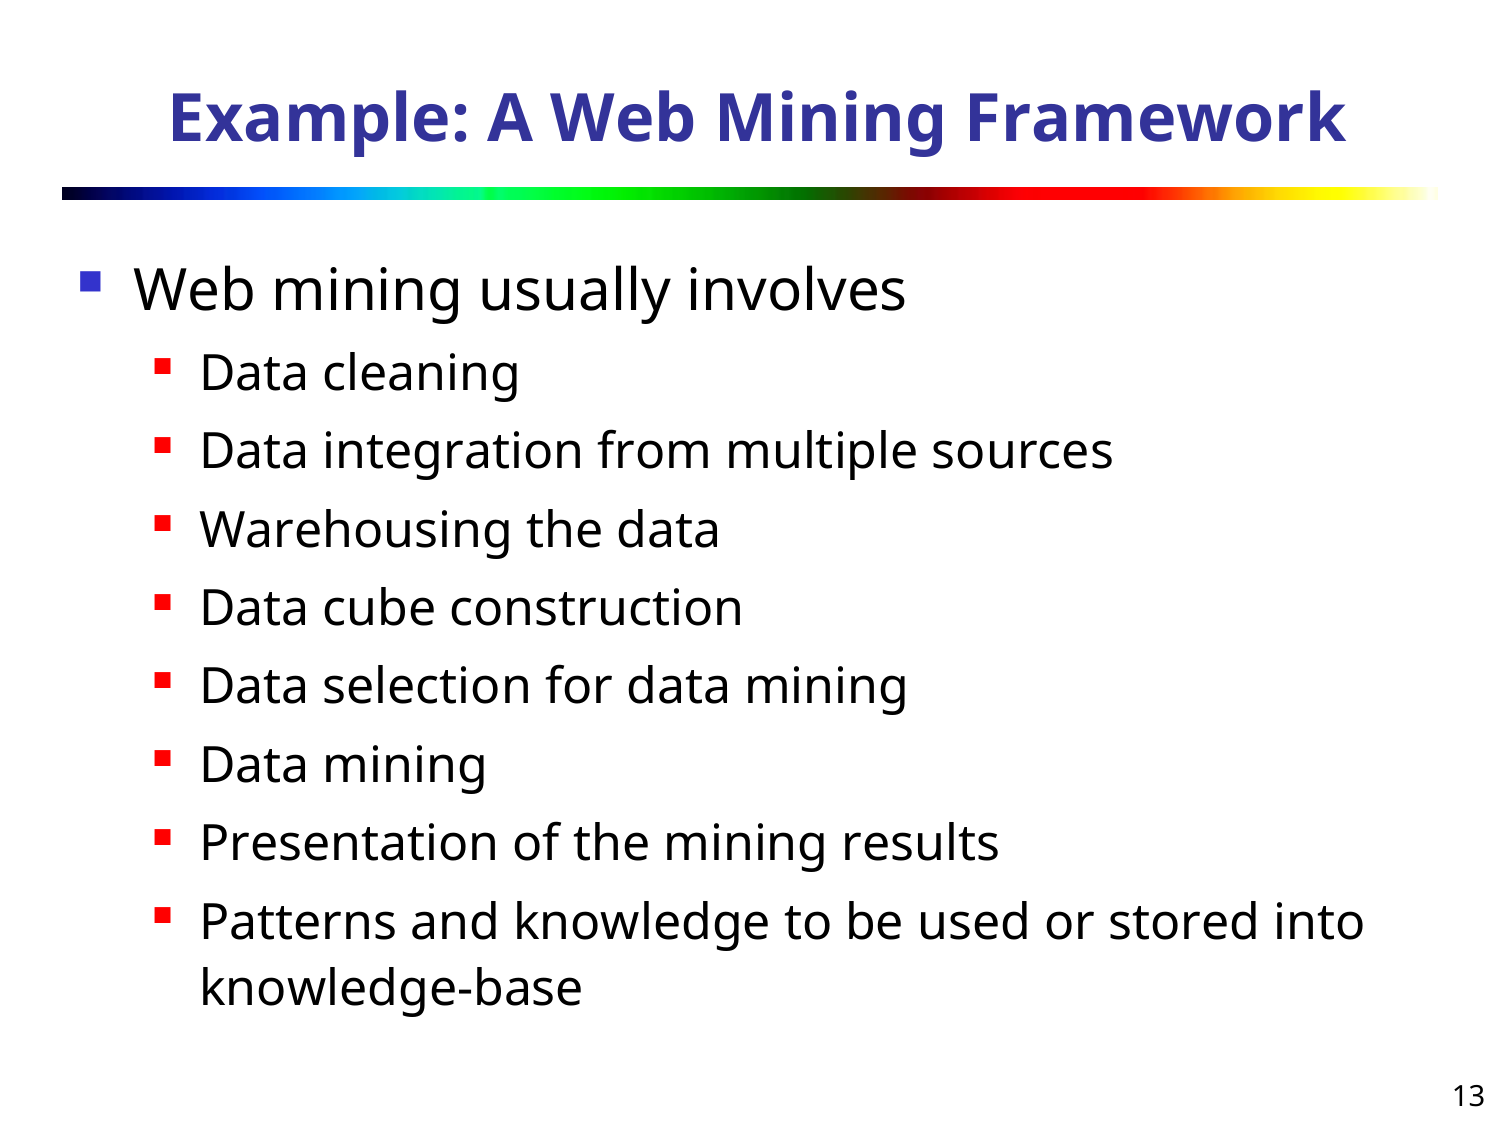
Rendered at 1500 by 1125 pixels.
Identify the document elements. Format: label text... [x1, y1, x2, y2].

list Web mining usually involves Data cleaning Data integration from multiple sources Warehousing the data Data cube construction Data selection for data mining Data mining Presentation of the mining results Patterns and knowledge to be used or stored into knowledge-base [62, 237, 1450, 1075]
title Example: A Web Mining Framework [124, 0, 1391, 163]
text_box <number> [1187, 1050, 1500, 1125]
